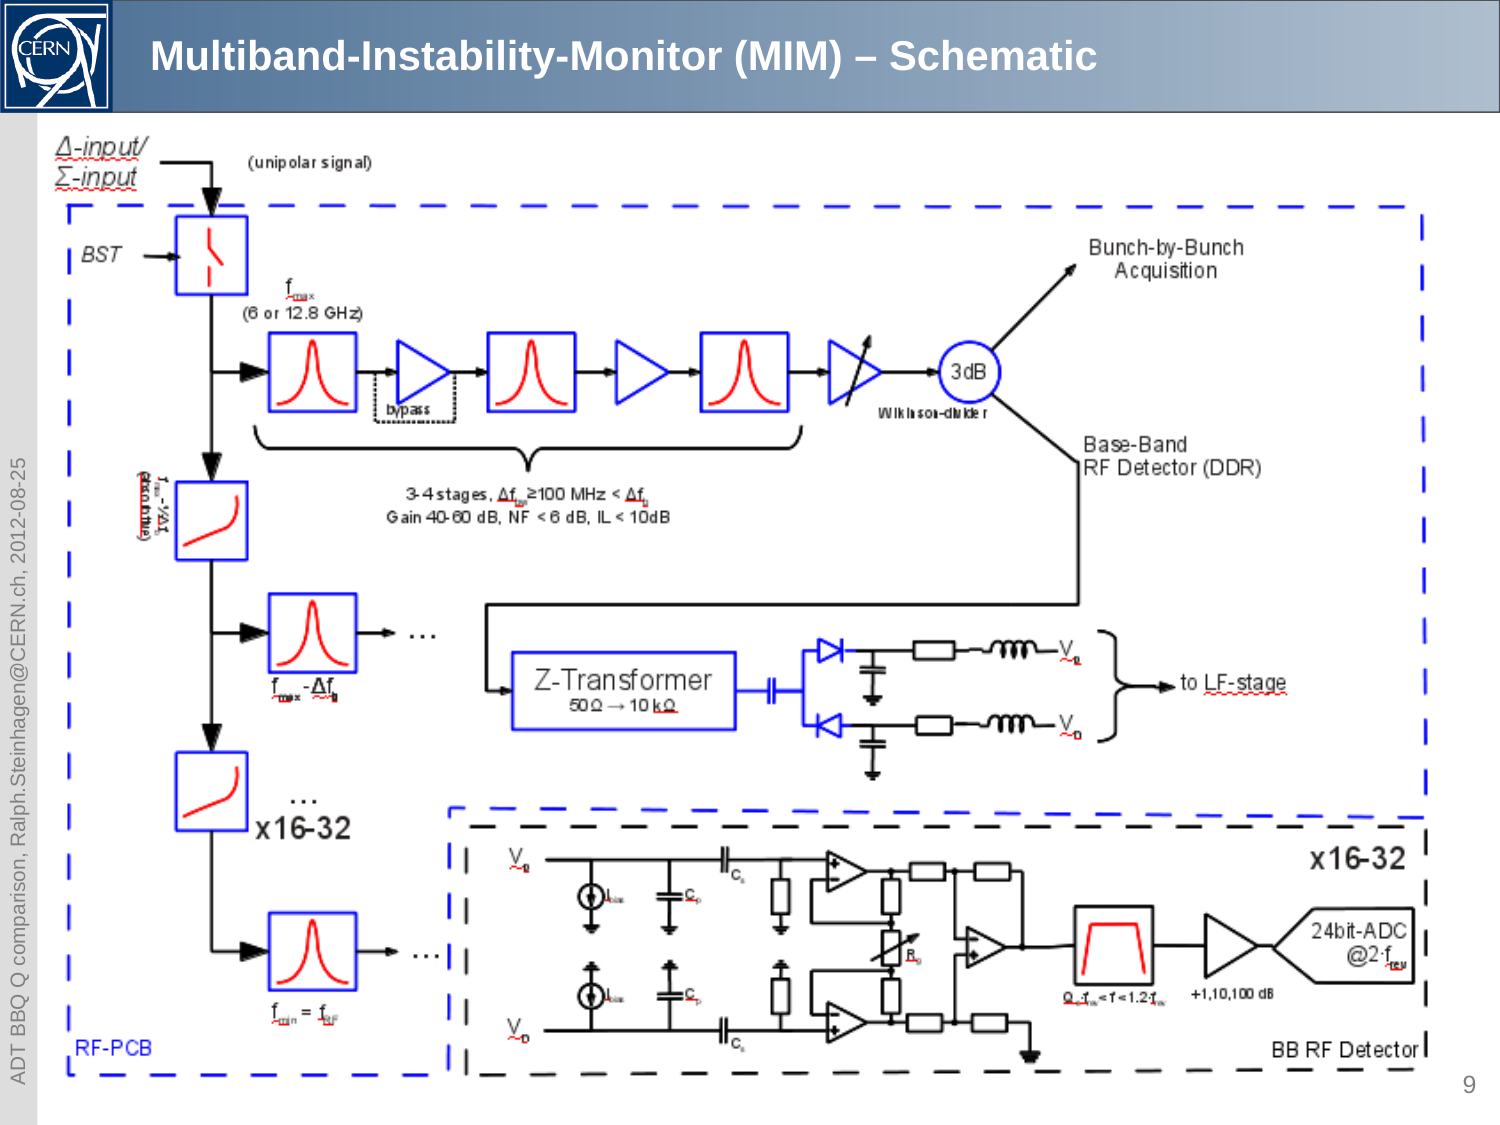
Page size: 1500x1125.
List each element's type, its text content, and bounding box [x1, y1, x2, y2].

picture [0, 0, 113, 113]
title Multiband-Instability-Monitor (MIM) – Schematic [150, 0, 1201, 113]
picture [43, 124, 1451, 1088]
